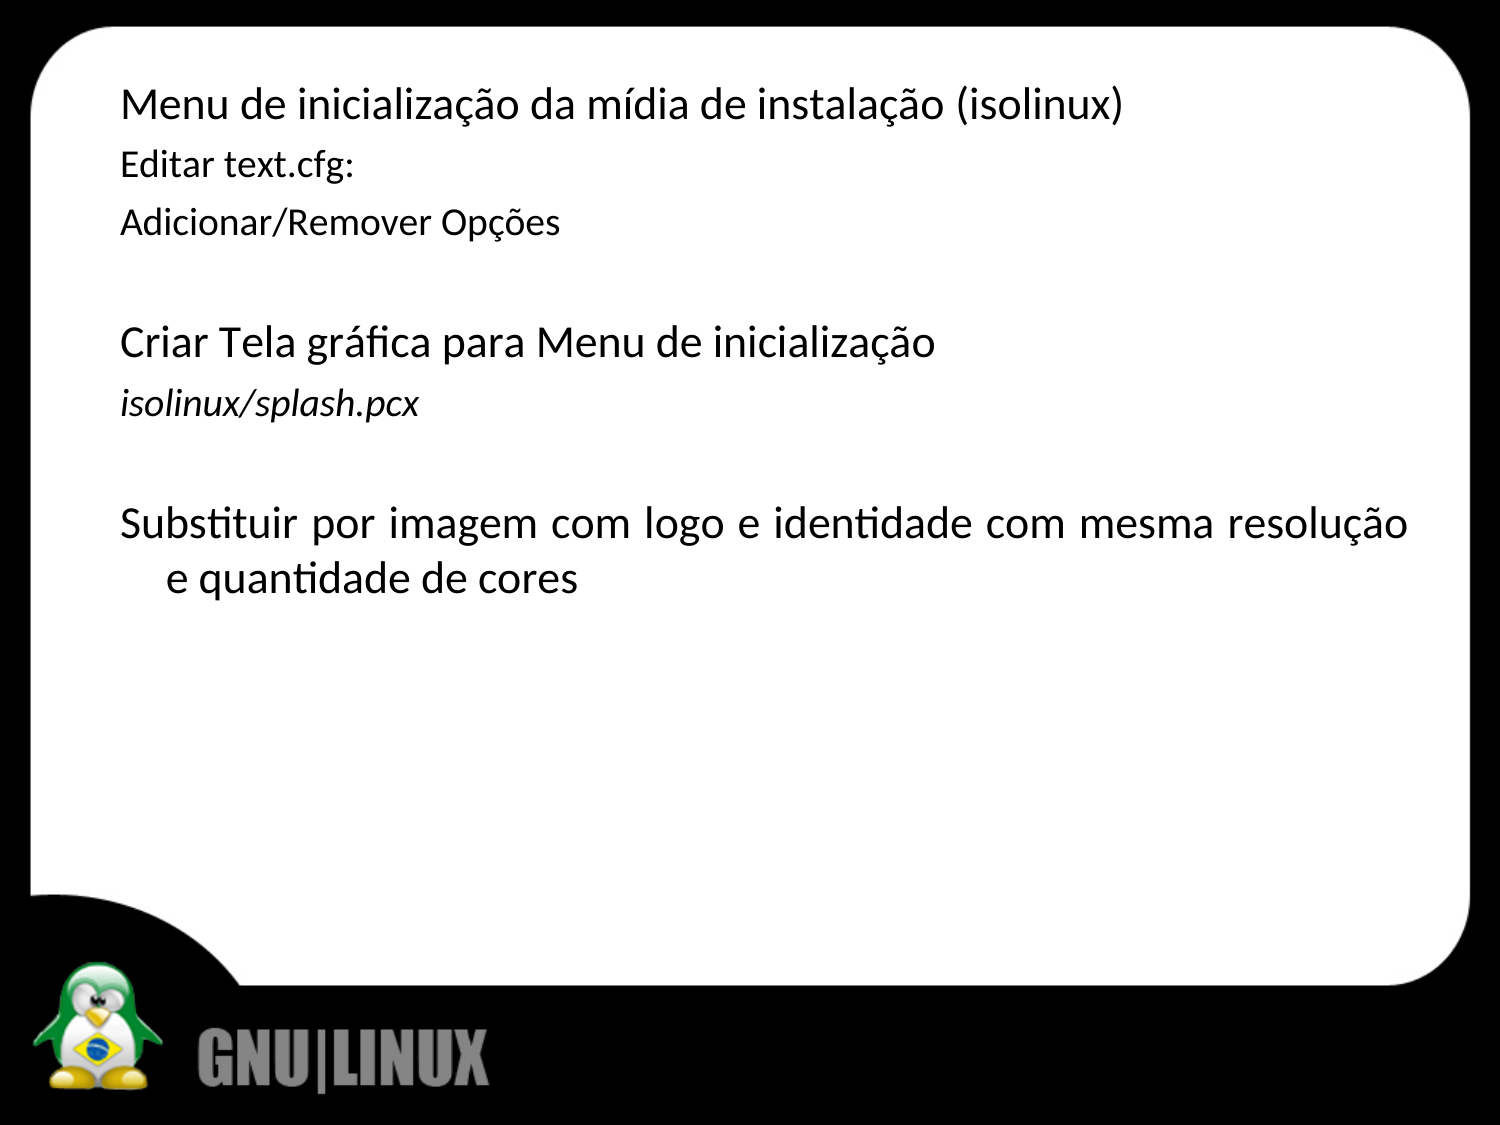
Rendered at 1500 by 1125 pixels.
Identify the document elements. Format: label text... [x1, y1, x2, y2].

picture [0, 0, 1500, 1125]
text_box Menu de inicialização da mídia de instalação (isolinux)‏ Editar text.cfg: Adicionar/Remover Opções Criar Tela gráfica para Menu de inicialização isolinux/splash.pcx Substituir por imagem com logo e identidade com mesma resolução e quantidade de cores [46, 66, 1426, 938]
